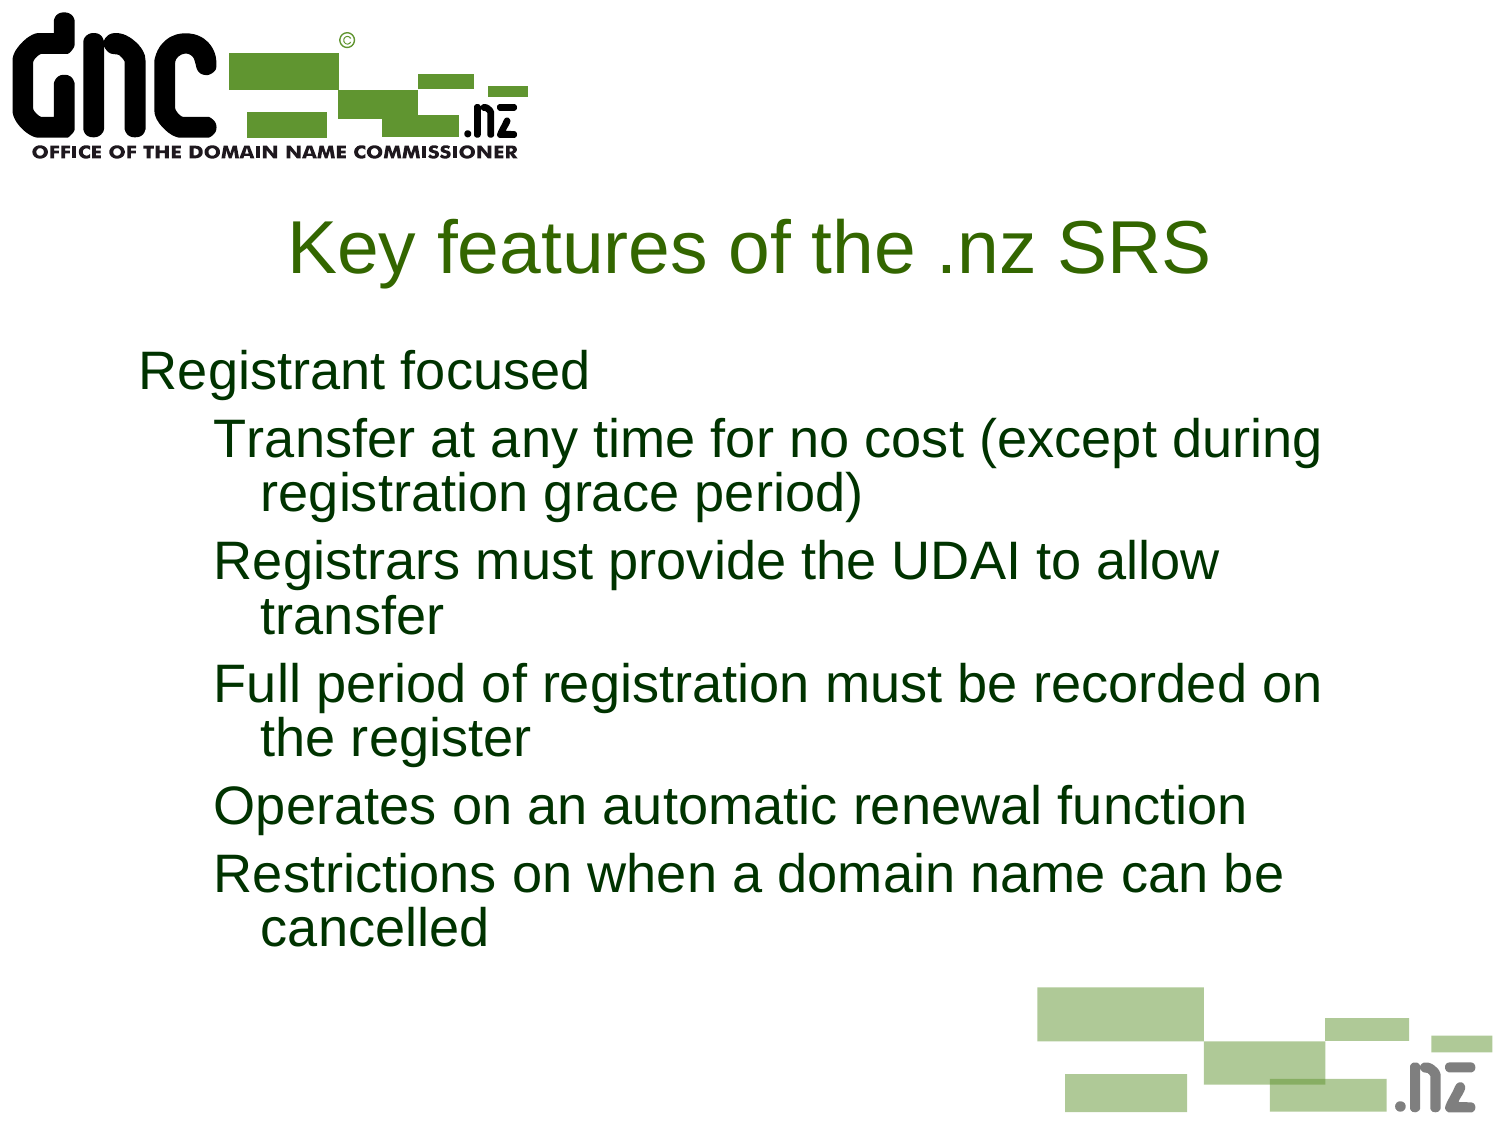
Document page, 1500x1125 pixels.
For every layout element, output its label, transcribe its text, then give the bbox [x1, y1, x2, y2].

list Registrant focused Transfer at any time for no cost (except during registration grace period) Registrars must provide the UDAI to allow transfer Full period of registration must be recorded on the register Operates on an automatic renewal function Restrictions on when a domain name can be cancelled [123, 338, 1387, 1125]
title Key features of the .nz SRS [112, 172, 1388, 323]
